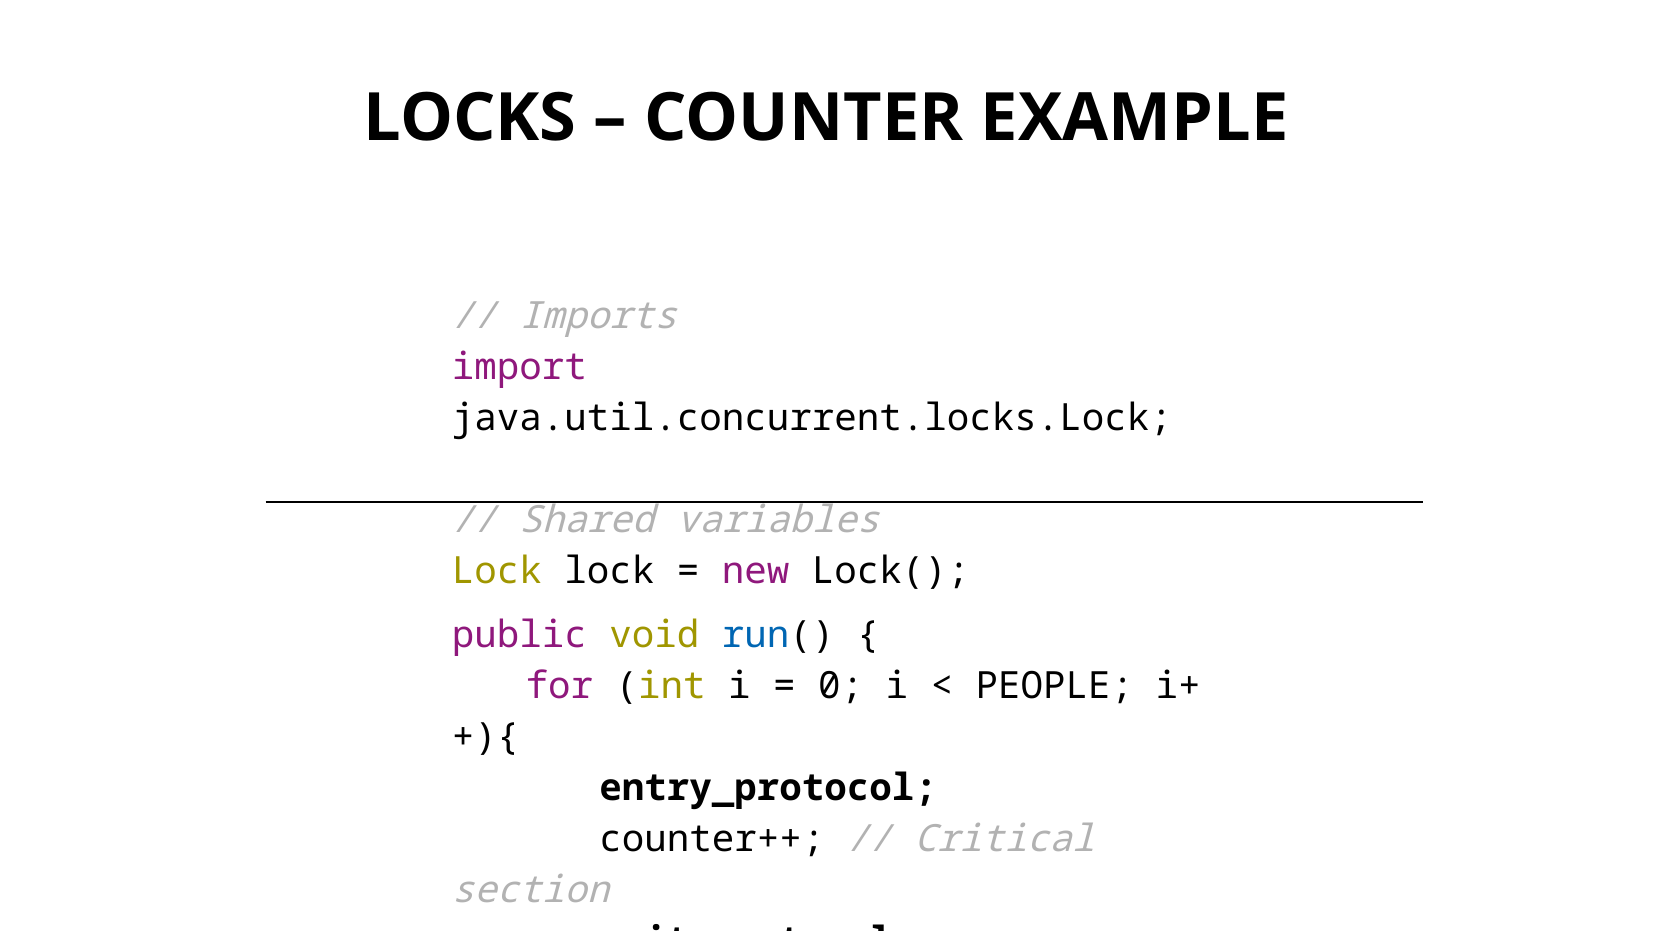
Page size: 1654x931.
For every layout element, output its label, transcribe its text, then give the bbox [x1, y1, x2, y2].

text_box public void run() { for (int i = 0; i < PEOPLE; i++){ entry_protocol; counter++; // Critical section exit_protocol; } } [437, 555, 1217, 868]
title LOCKS – COUNTER EXAMPLE [82, 36, 1571, 193]
text_box // Imports import java.util.concurrent.locks.Lock; // Shared variables Lock lock = new Lock(); [437, 236, 1217, 473]
